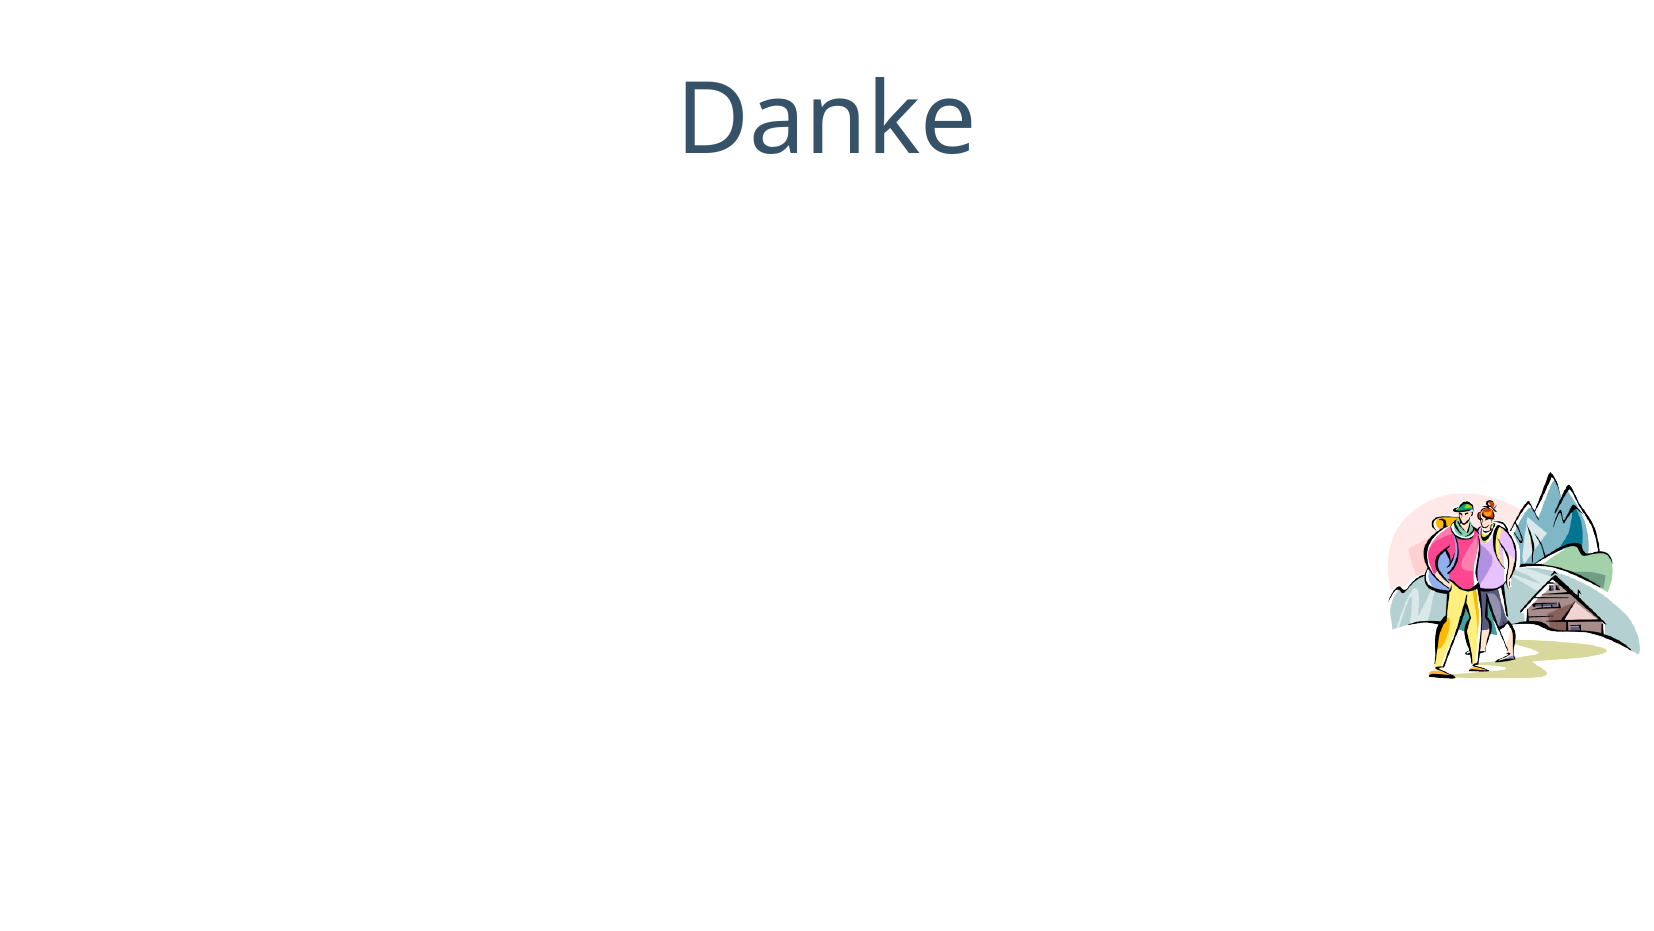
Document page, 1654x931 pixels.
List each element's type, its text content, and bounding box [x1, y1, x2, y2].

title Danke [0, 37, 1654, 193]
picture [1387, 472, 1641, 680]
